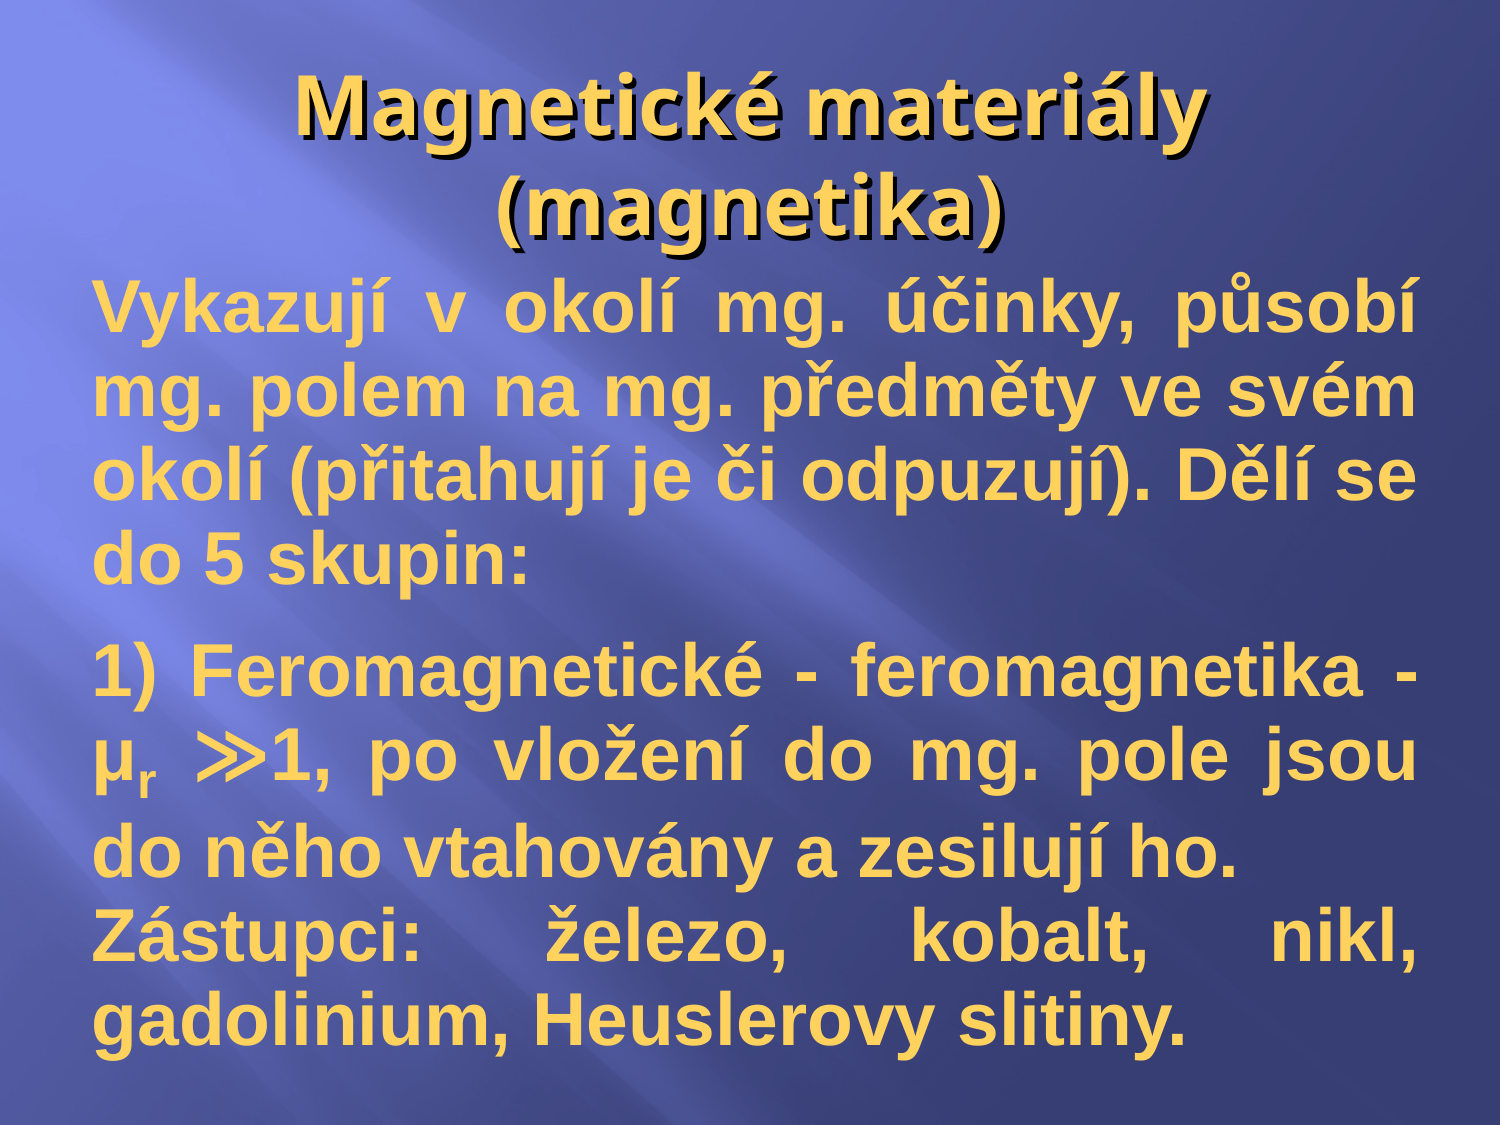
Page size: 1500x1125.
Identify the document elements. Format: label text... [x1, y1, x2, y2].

picture [0, 0, 1500, 1125]
text_box Vykazují v okolí mg. účinky, působí mg. polem na mg. předměty ve svém okolí (přitahují je či odpuzují). Dělí se do 5 skupin: 1) Feromagnetické - feromagnetika - μr ≫1, po vložení do mg. pole jsou do něho vtahovány a zesilují ho. Zástupci: železo, kobalt, nikl, gadolinium, Heuslerovy slitiny. [76, 231, 1436, 1095]
title Magnetické materiály (magnetika) [75, 45, 1426, 244]
